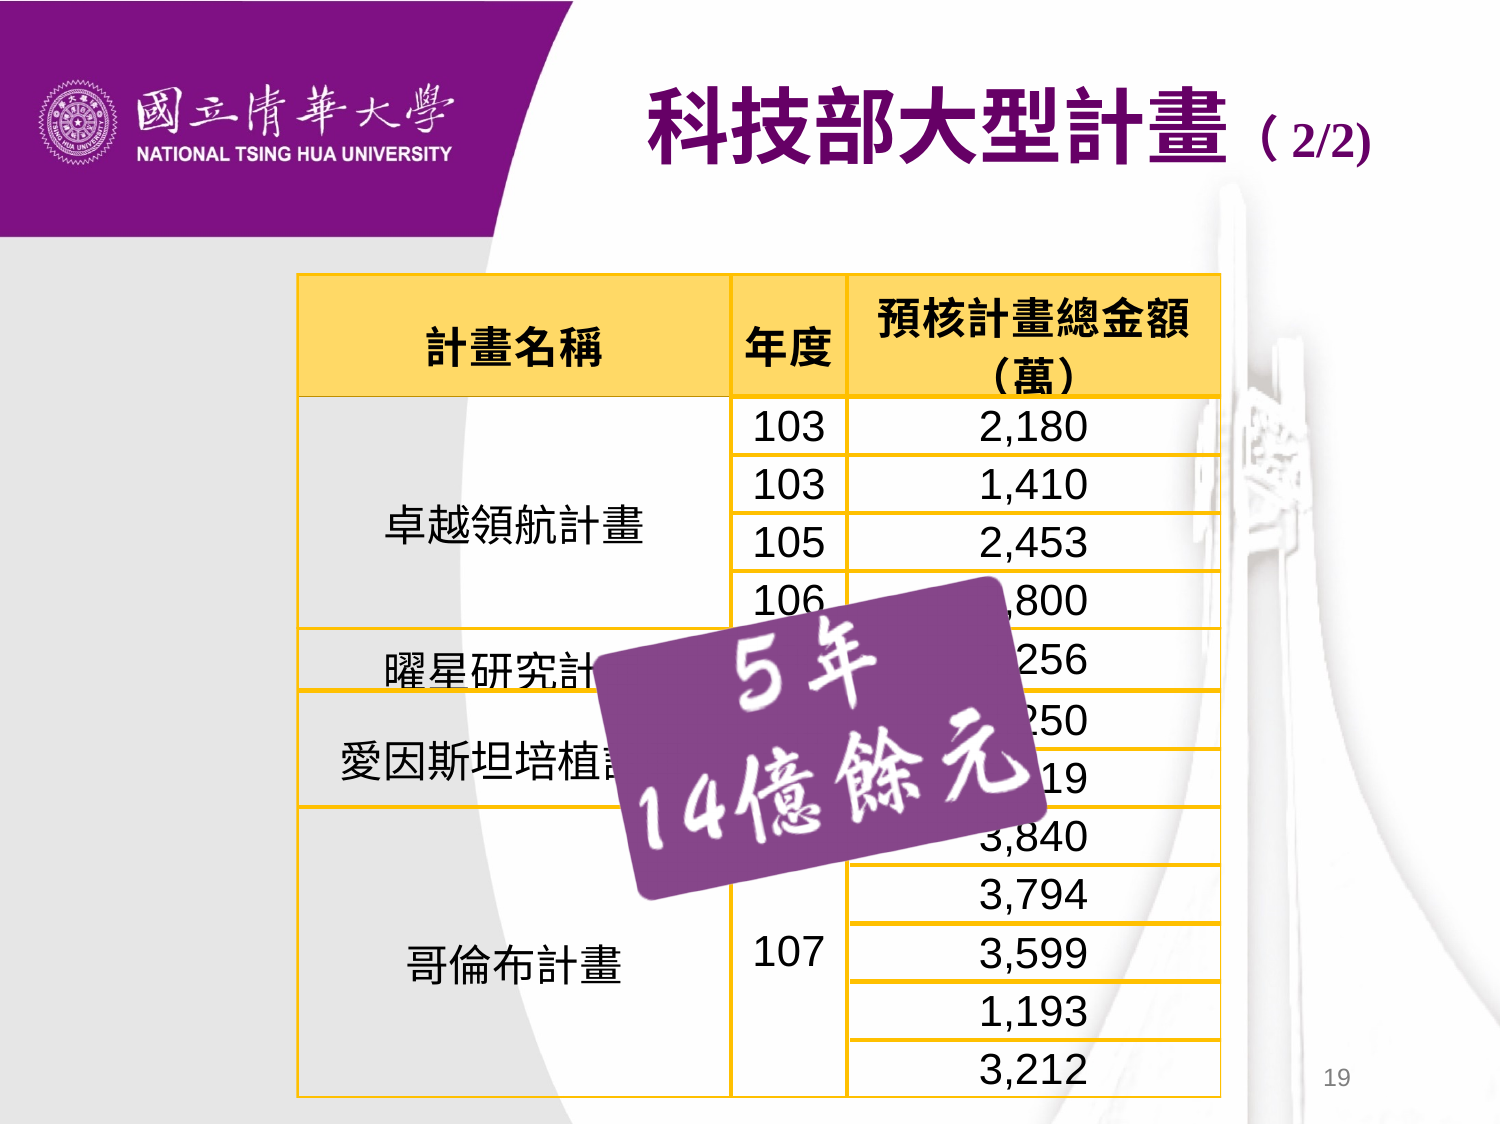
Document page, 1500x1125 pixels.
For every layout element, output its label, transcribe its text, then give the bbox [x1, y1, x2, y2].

text_box [1308, 1050, 1426, 1103]
text_box 科技部大型計畫（2/2) [632, 66, 1402, 181]
picture [296, 273, 1223, 1099]
